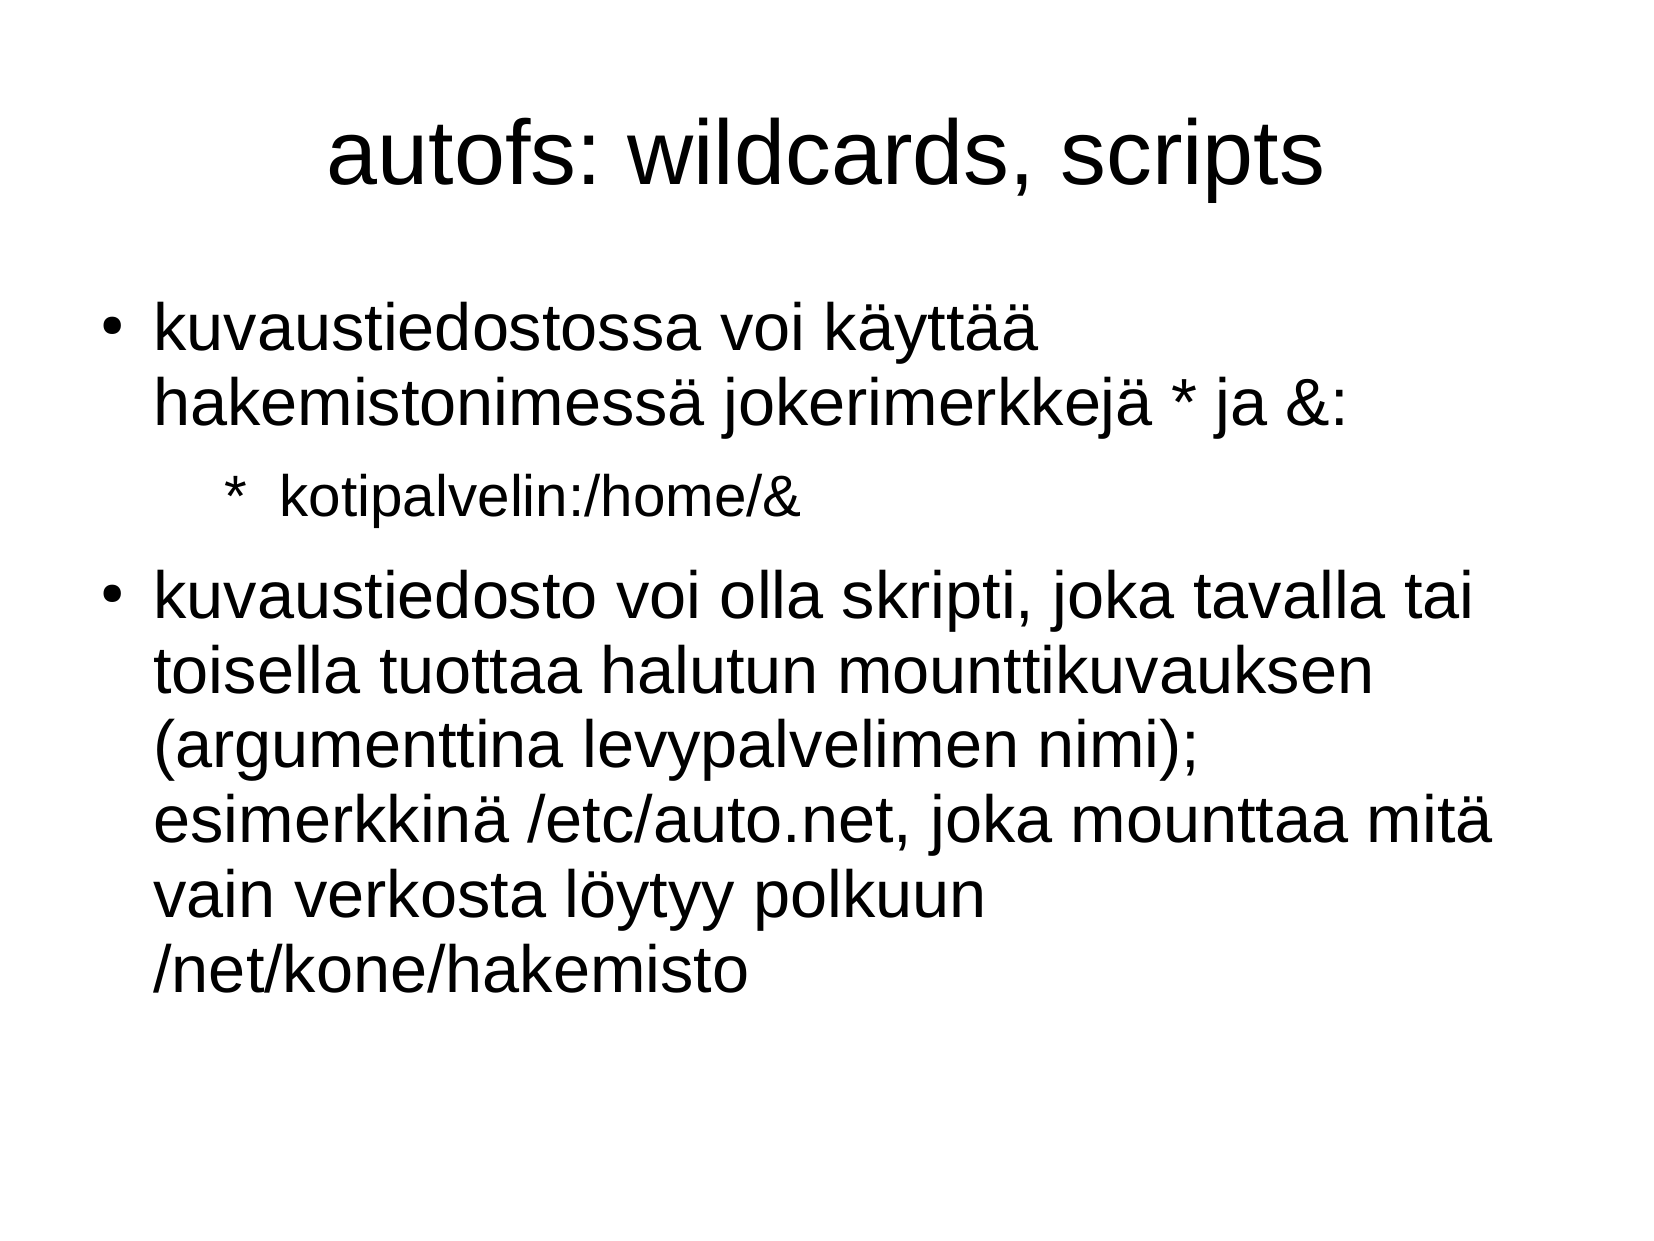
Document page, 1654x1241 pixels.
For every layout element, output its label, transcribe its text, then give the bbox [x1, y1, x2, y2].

title autofs: wildcards, scripts [82, 49, 1571, 257]
list kuvaustiedostossa voi käyttää hakemistonimessä jokerimerkkejä * ja &: * kotipalvelin:/home/& kuvaustiedosto voi olla skripti, joka tavalla tai toisella tuottaa halutun mounttikuvauksen (argumenttina levypalvelimen nimi); esimerkkinä /etc/auto.net, joka mounttaa mitä vain verkosta löytyy polkuun /net/kone/hakemisto [82, 290, 1571, 1010]
